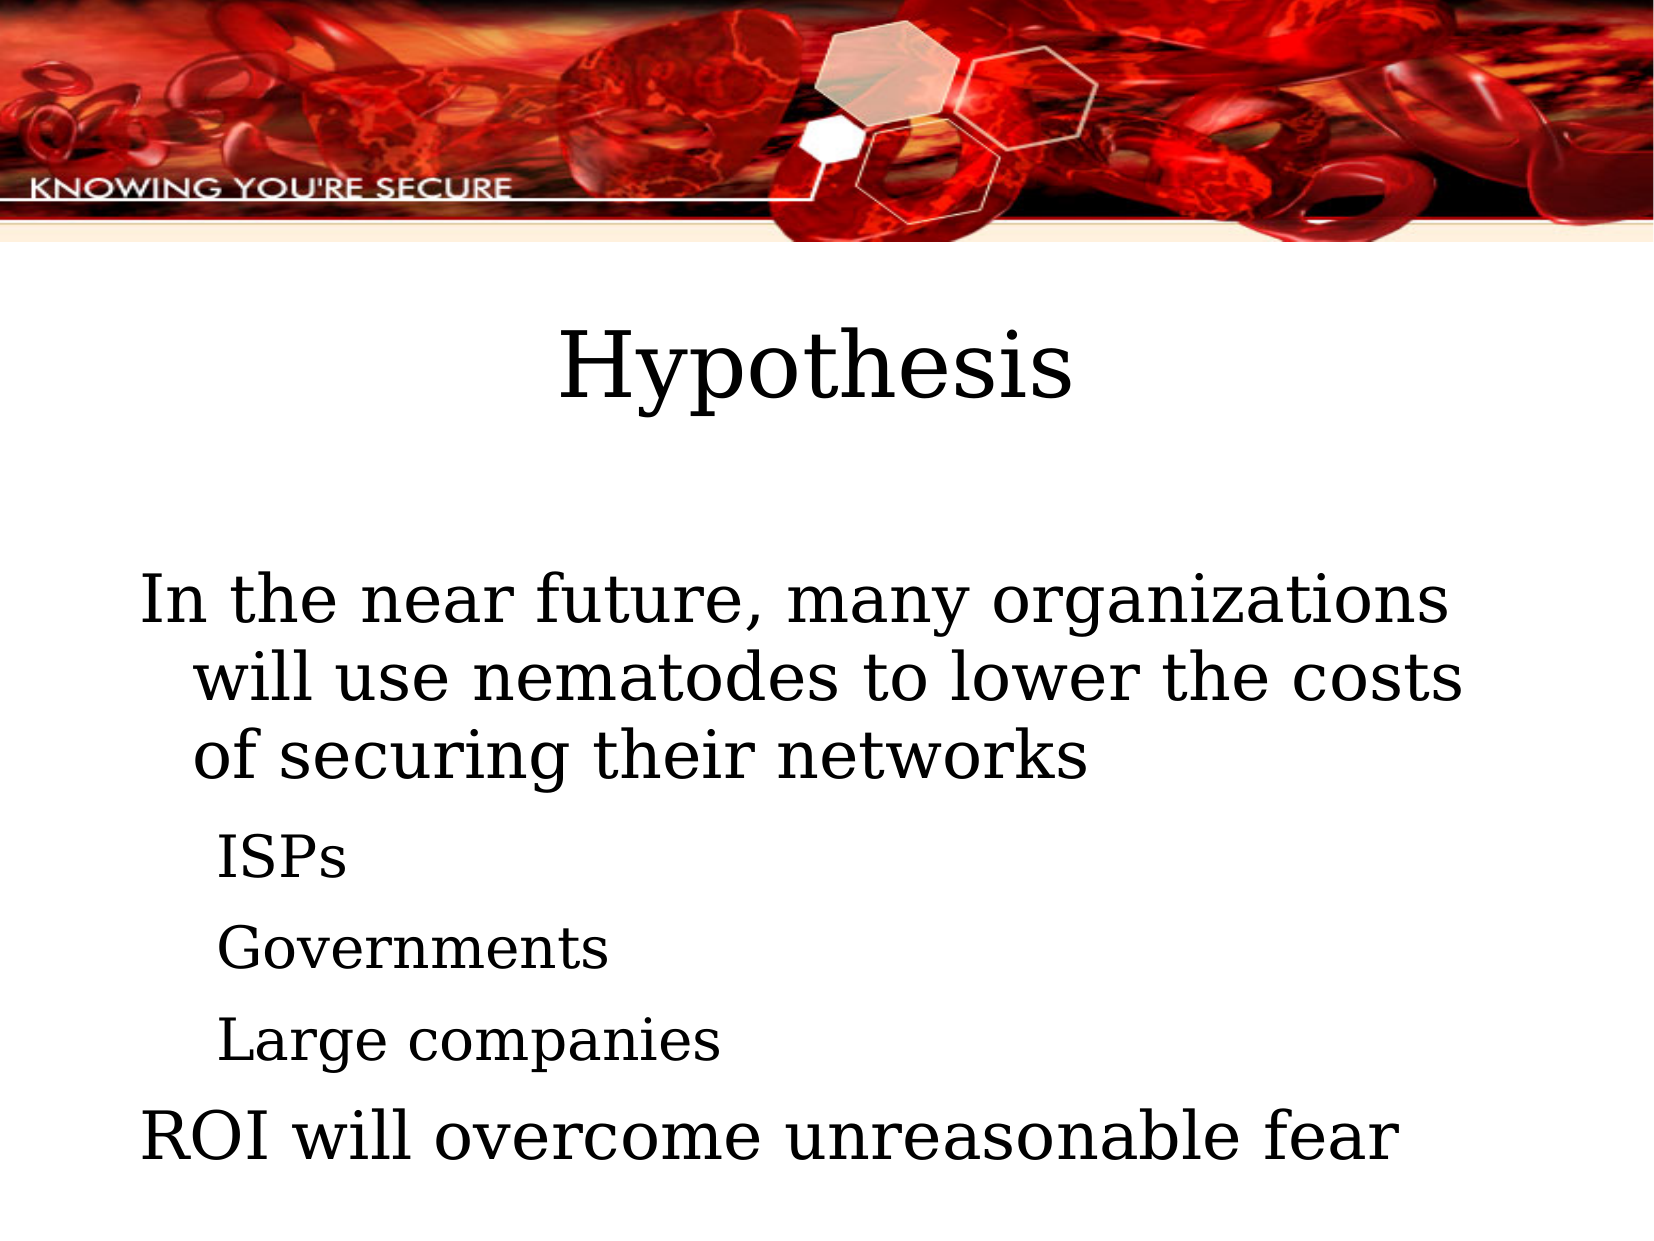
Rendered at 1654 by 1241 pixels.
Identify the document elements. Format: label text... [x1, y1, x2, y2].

picture [0, 0, 1654, 242]
list In the near future, many organizations will use nematodes to lower the costs of securing their networks ISPs Governments Large companies ROI will overcome unreasonable fear [121, 560, 1534, 1176]
title Hypothesis [113, 261, 1526, 470]
